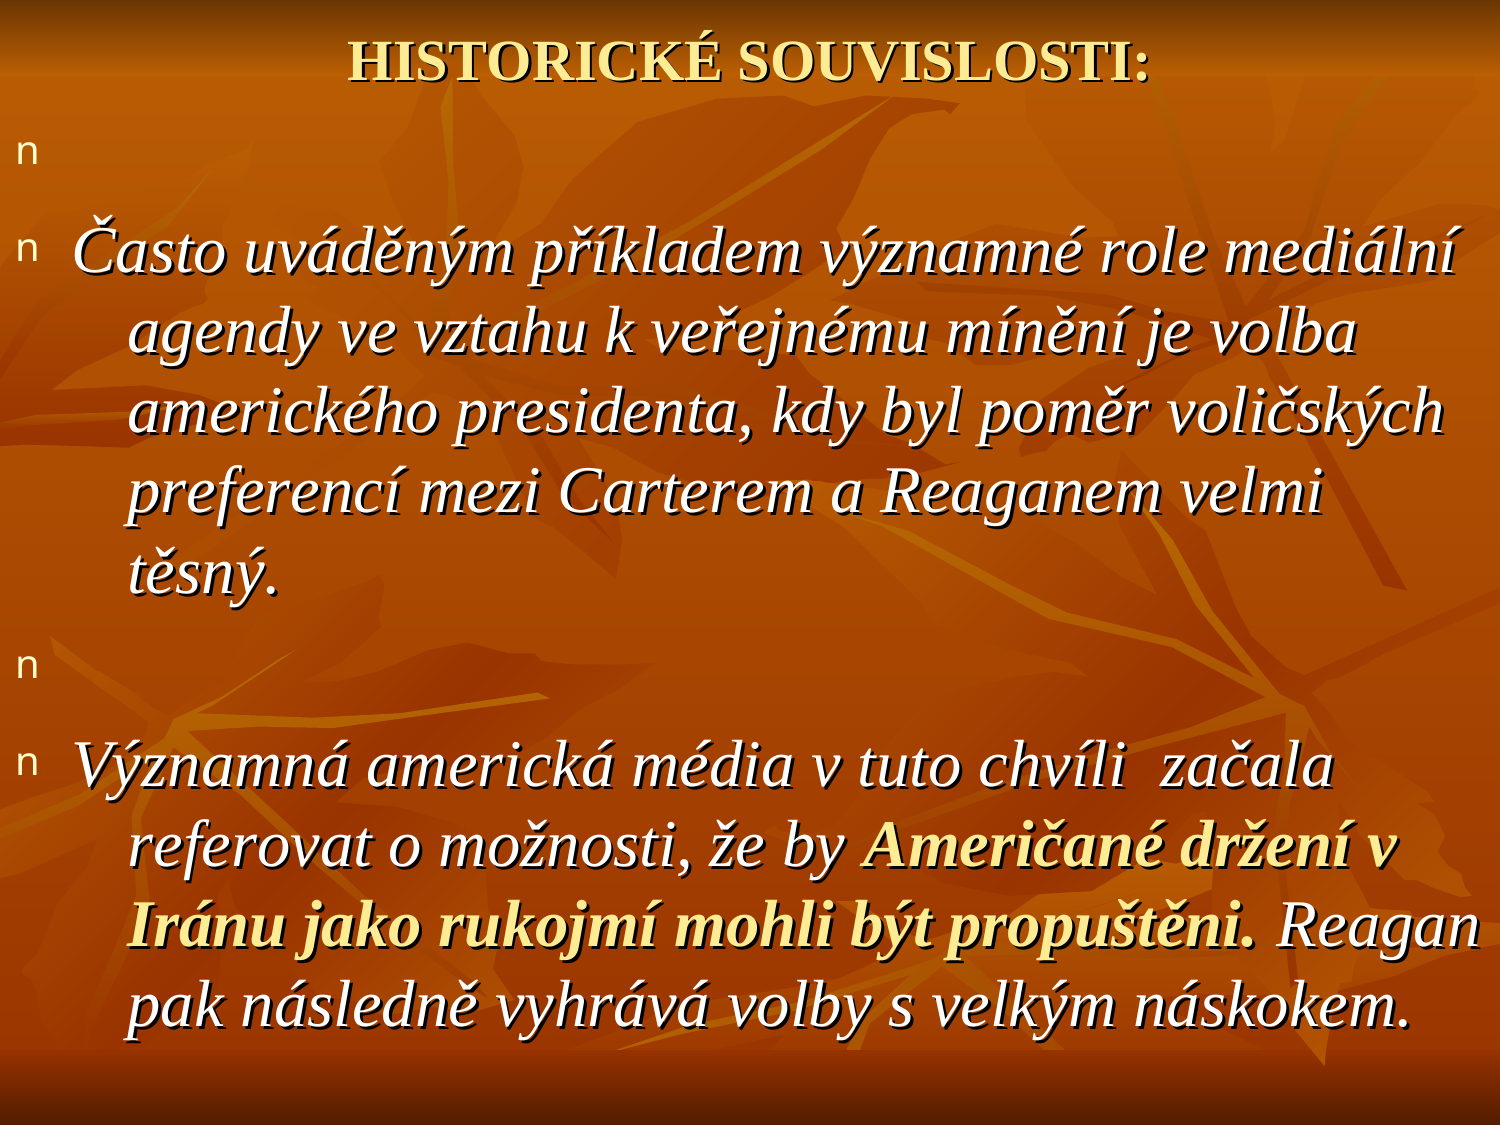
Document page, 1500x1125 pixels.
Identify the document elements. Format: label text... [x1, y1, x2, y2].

list Často uváděným příkladem významné role mediální agendy ve vztahu k veřejnému mínění je volba amerického presidenta, kdy byl poměr voličských preferencí mezi Carterem a Reaganem velmi těsný. Významná americká média v tuto chvíli začala referovat o možnosti, že by Američané držení v Iránu jako rukojmí mohli být propuštěni. Reagan pak následně vyhrává volby s velkým náskokem. [0, 101, 1500, 1125]
title HISTORICKÉ SOUVISLOSTI: [75, 0, 1426, 101]
